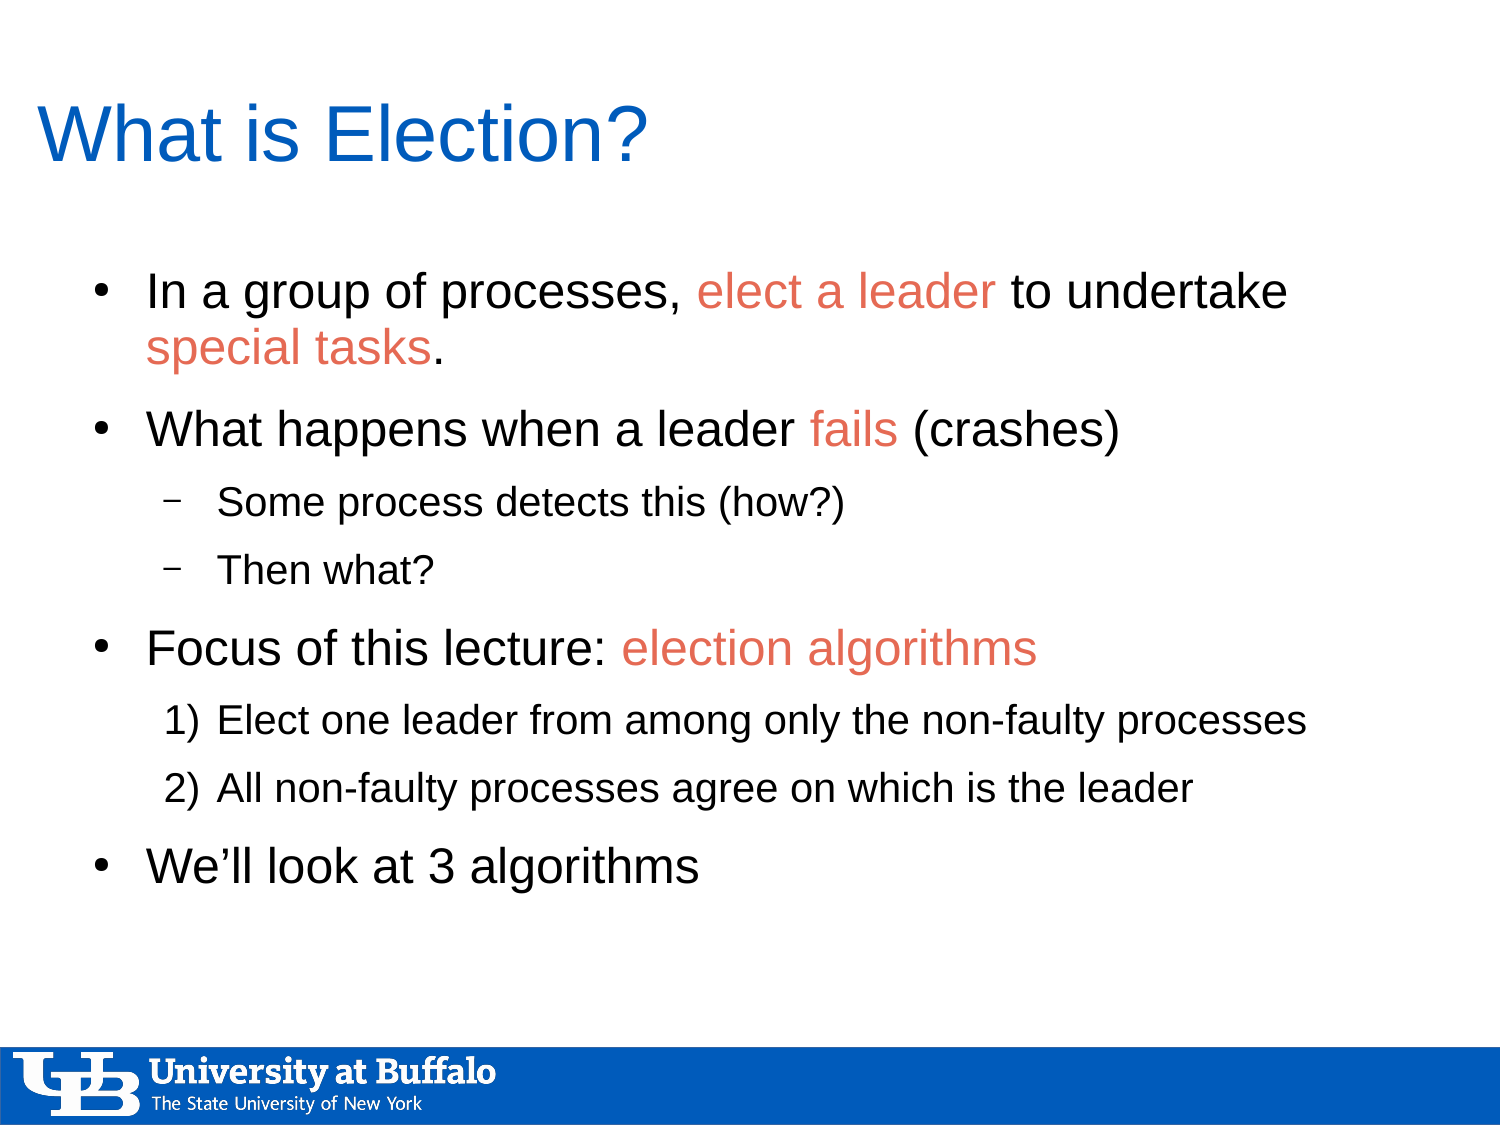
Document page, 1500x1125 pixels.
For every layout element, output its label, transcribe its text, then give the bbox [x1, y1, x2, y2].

title What is Election? [37, 40, 1388, 228]
list In a group of processes, elect a leader to undertake special tasks. What happens when a leader fails (crashes) Some process detects this (how?) Then what? Focus of this lecture: election algorithms Elect one leader from among only the non-faulty processes All non-faulty processes agree on which is the leader We’ll look at 3 algorithms [75, 263, 1425, 916]
picture [13, 1052, 496, 1116]
